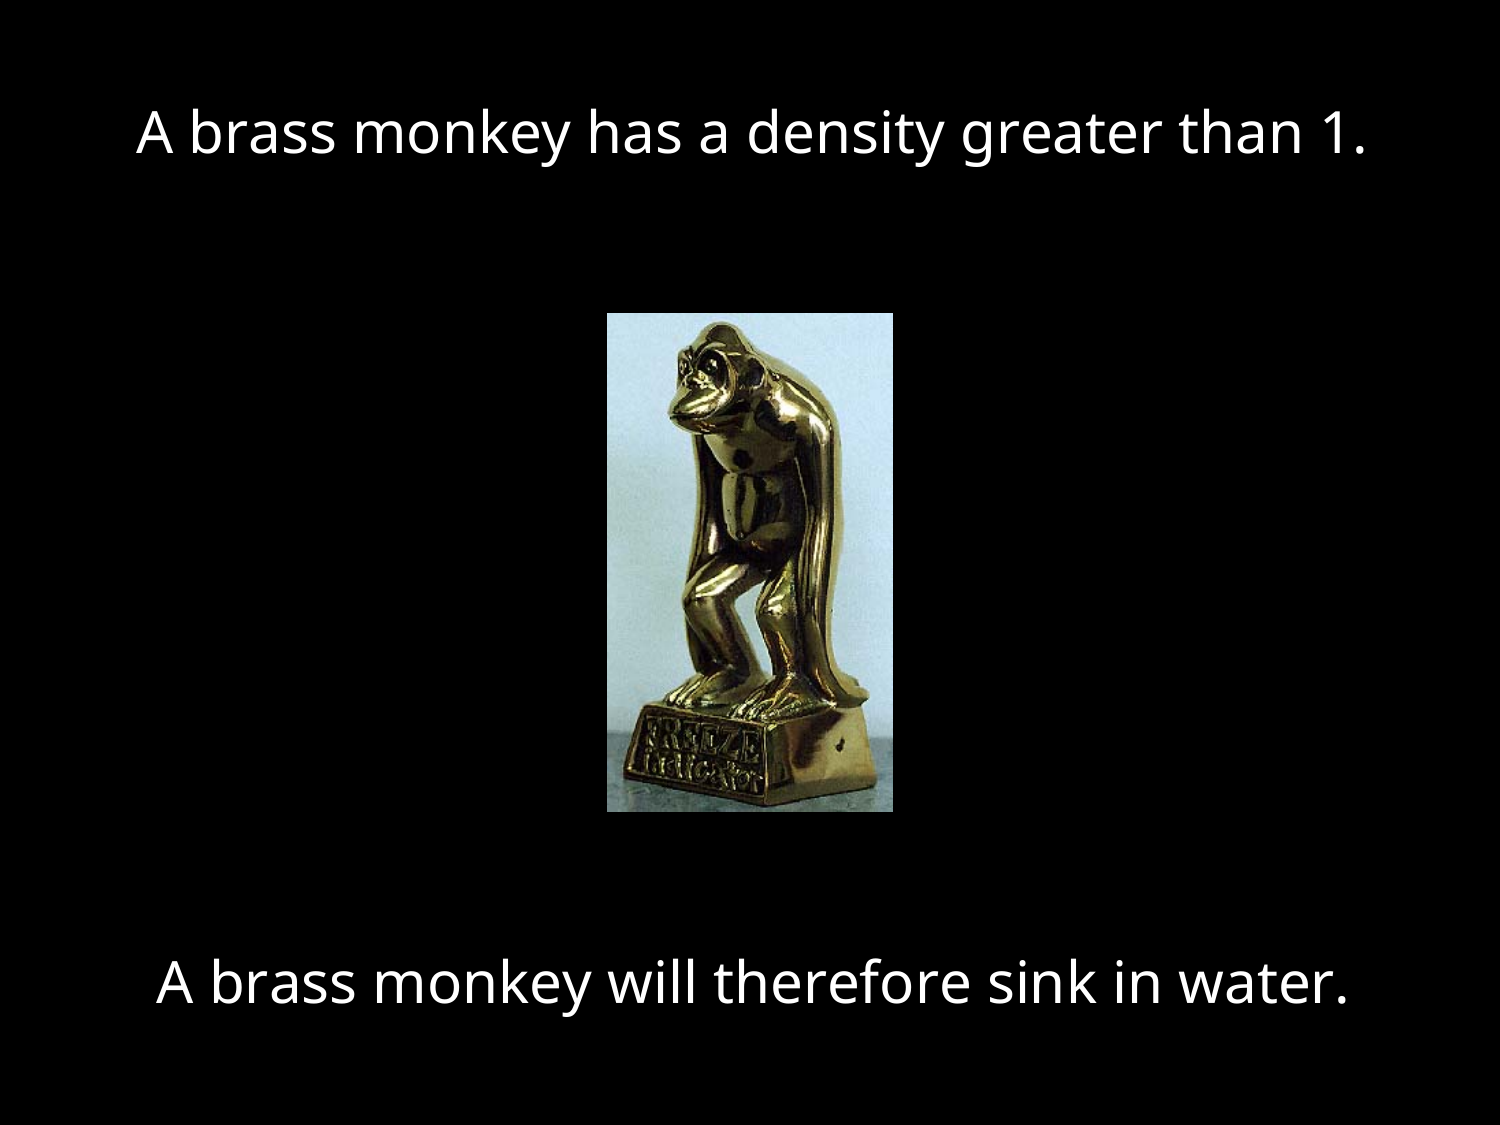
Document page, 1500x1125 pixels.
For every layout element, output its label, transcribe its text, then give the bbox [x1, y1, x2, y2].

text_box A brass monkey has a density greater than 1. [121, 87, 1384, 173]
picture [607, 313, 893, 812]
text_box A brass monkey will therefore sink in water. [142, 937, 1366, 1023]
